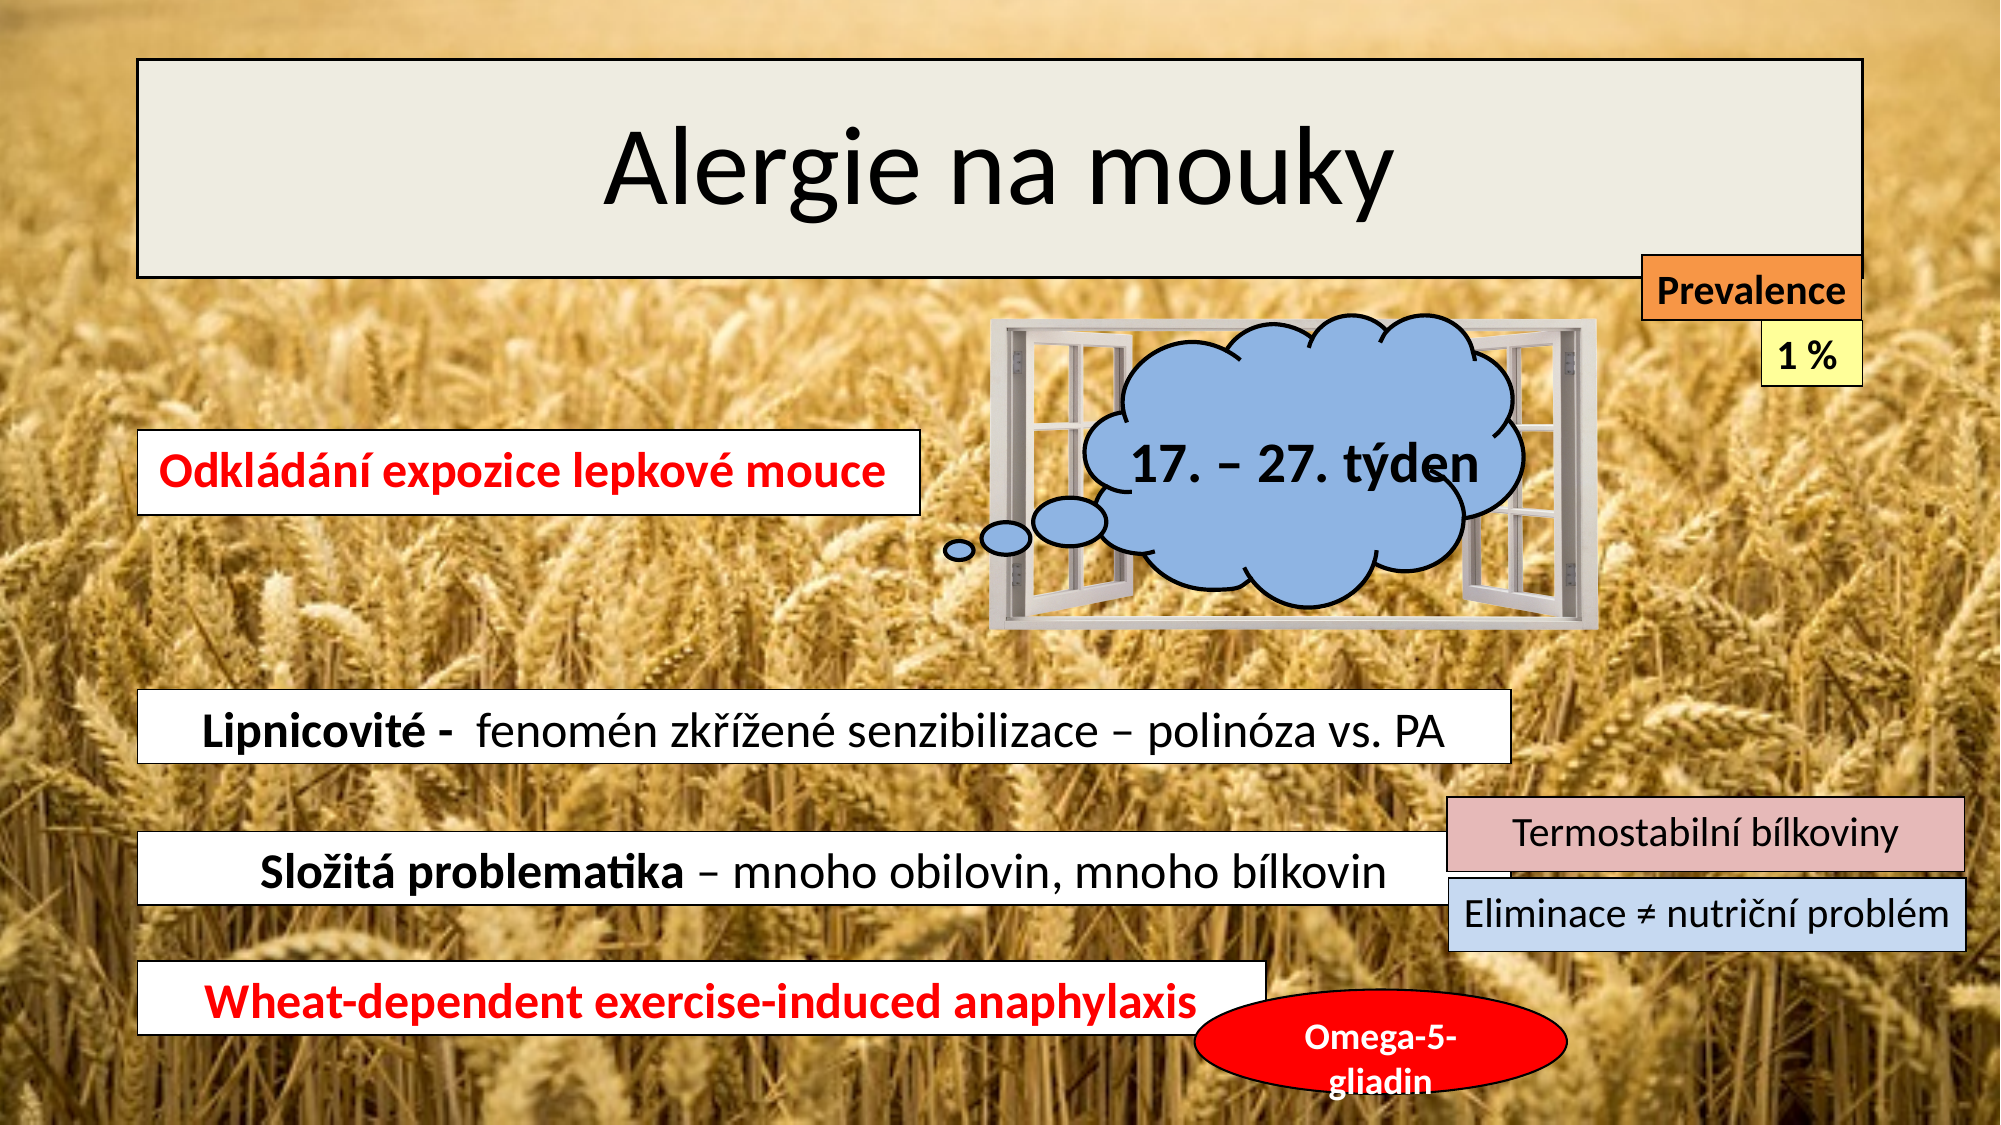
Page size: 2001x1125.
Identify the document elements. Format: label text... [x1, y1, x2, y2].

text_box Termostabilní bílkoviny [1446, 797, 1965, 872]
text_box Wheat-dependent exercise-induced anaphylaxis [137, 961, 1266, 1036]
text_box Lipnicovité - fenomén zkřížené senzibilizace – polinóza vs. PA [137, 689, 1512, 764]
list Odkládání expozice lepkové mouce [137, 429, 875, 516]
picture [0, 0, 2000, 1125]
text_box 17. – 27. týden [1114, 418, 1511, 501]
text_box [981, 522, 1031, 555]
text_box 1 % [1761, 321, 1862, 386]
text_box [1033, 315, 1513, 608]
text_box Alergie na mouky [137, 59, 1863, 278]
text_box [945, 541, 974, 560]
text_box [1511, 422, 1524, 493]
text_box Omega-5-gliadin [1194, 989, 1567, 1095]
text_box Eliminace ≠ nutriční problém [1448, 877, 1967, 952]
text_box Složitá problematika – mnoho obilovin, mnoho bílkovin [137, 831, 1512, 906]
text_box Prevalence [1642, 255, 1861, 320]
